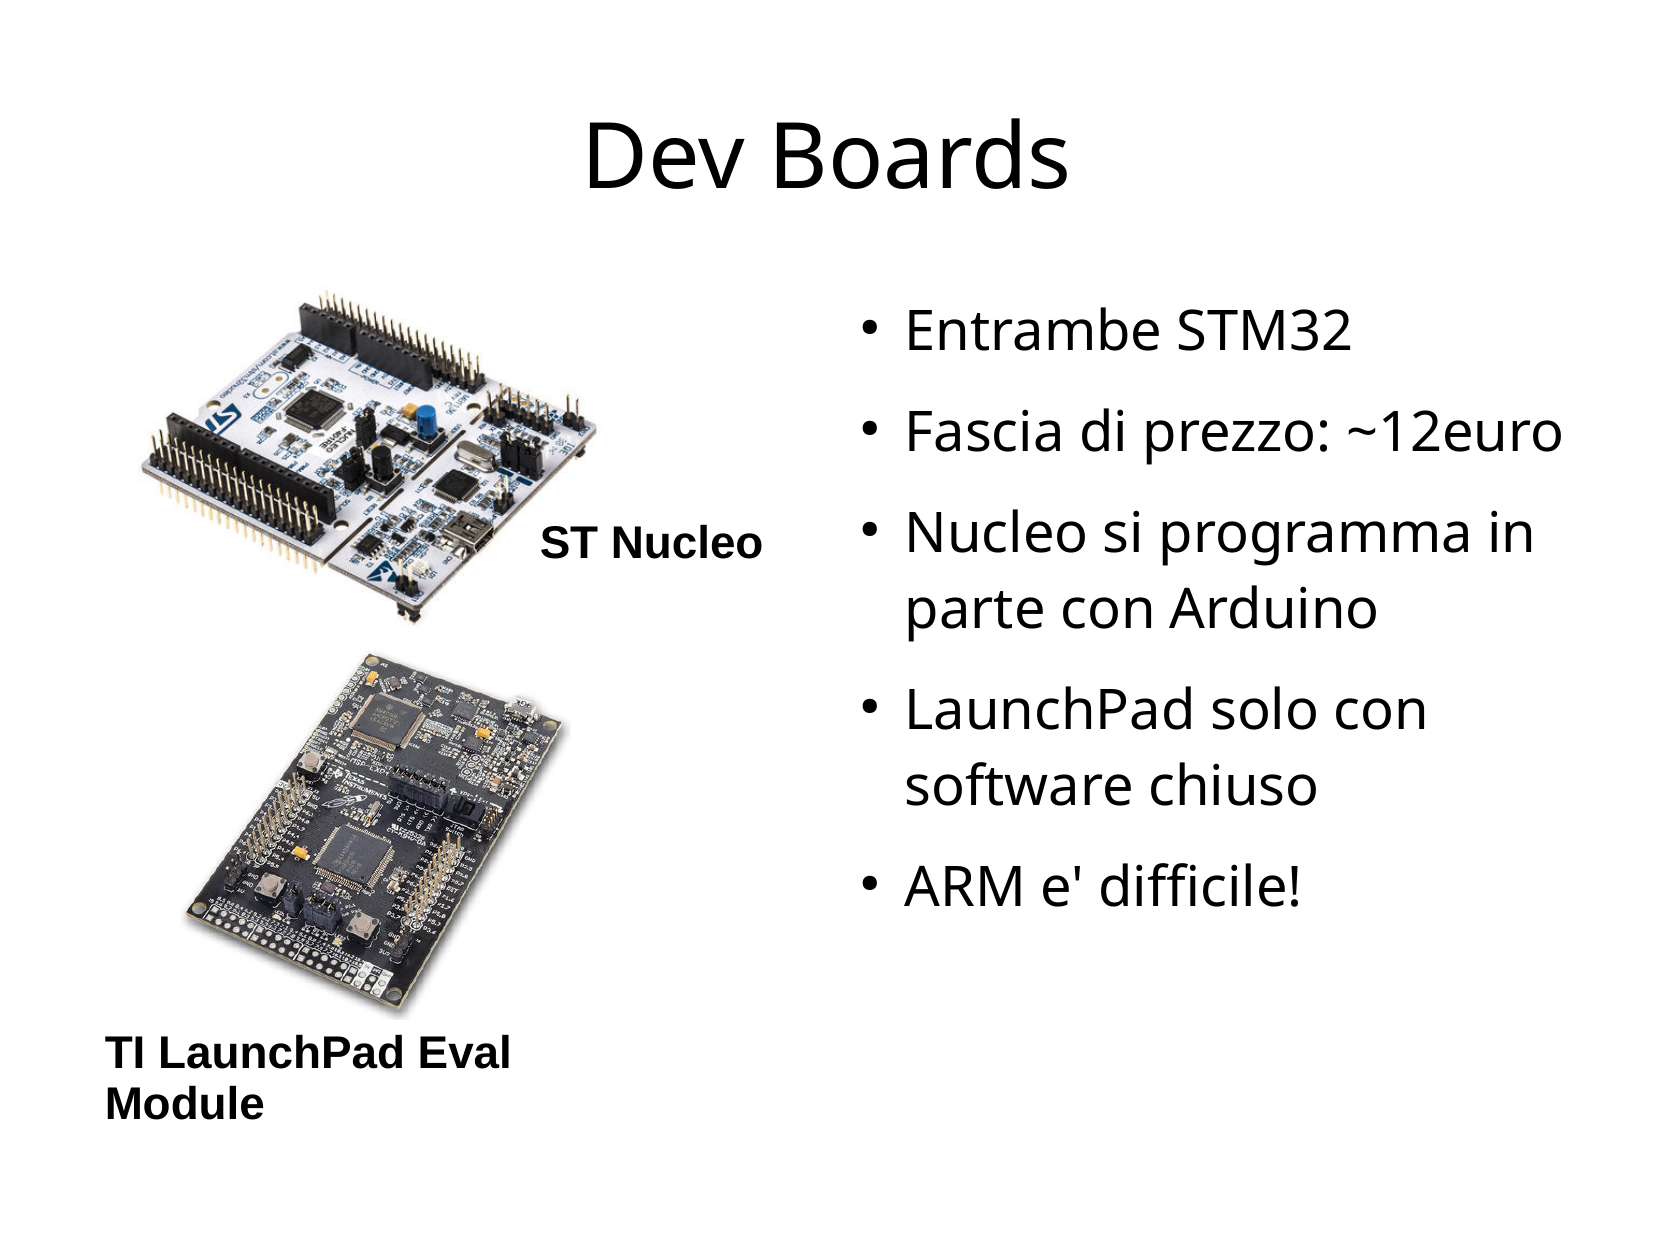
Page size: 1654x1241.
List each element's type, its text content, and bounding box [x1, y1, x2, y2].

list Entrambe STM32 Fascia di prezzo: ~12euro Nucleo si programma in parte con Arduino LaunchPad solo con software chiuso ARM e' difficile! [845, 290, 1572, 1010]
picture [130, 284, 607, 631]
title Dev Boards [82, 49, 1571, 257]
text_box ST Nucleo [525, 510, 859, 676]
picture [180, 642, 571, 1019]
text_box TI LaunchPad Eval Module [90, 1019, 660, 1186]
